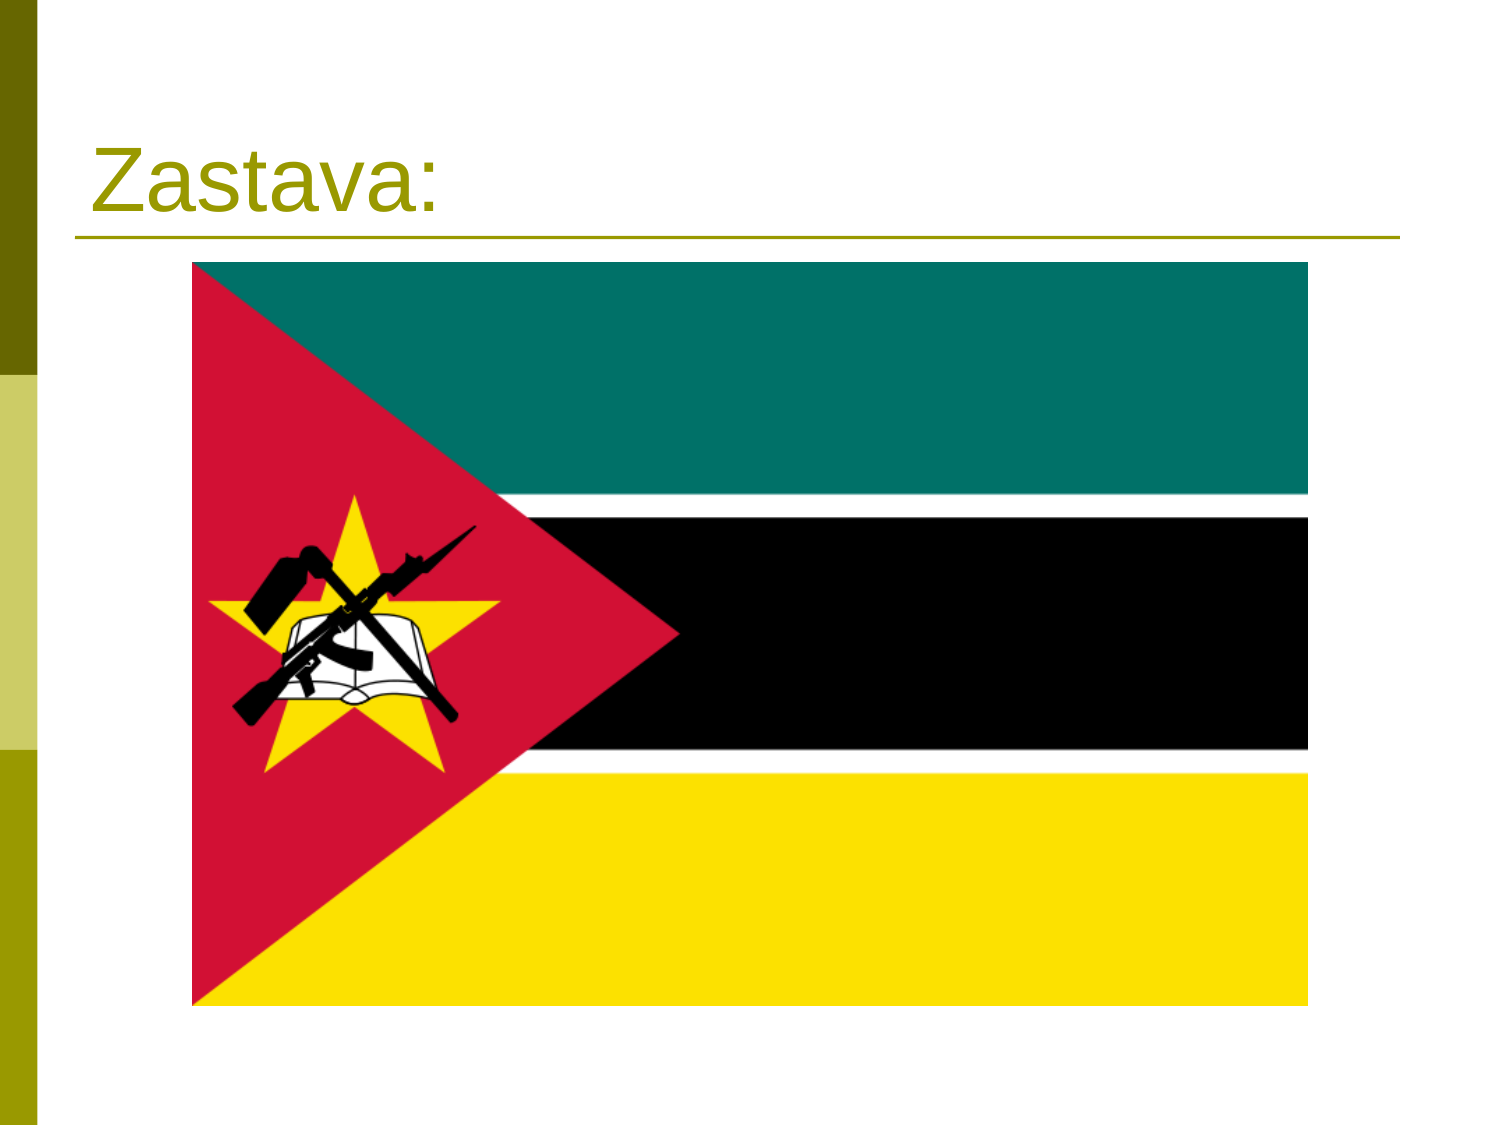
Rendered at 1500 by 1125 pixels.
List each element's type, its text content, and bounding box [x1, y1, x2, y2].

picture [192, 262, 1308, 1006]
title Zastava: [75, 50, 1425, 237]
